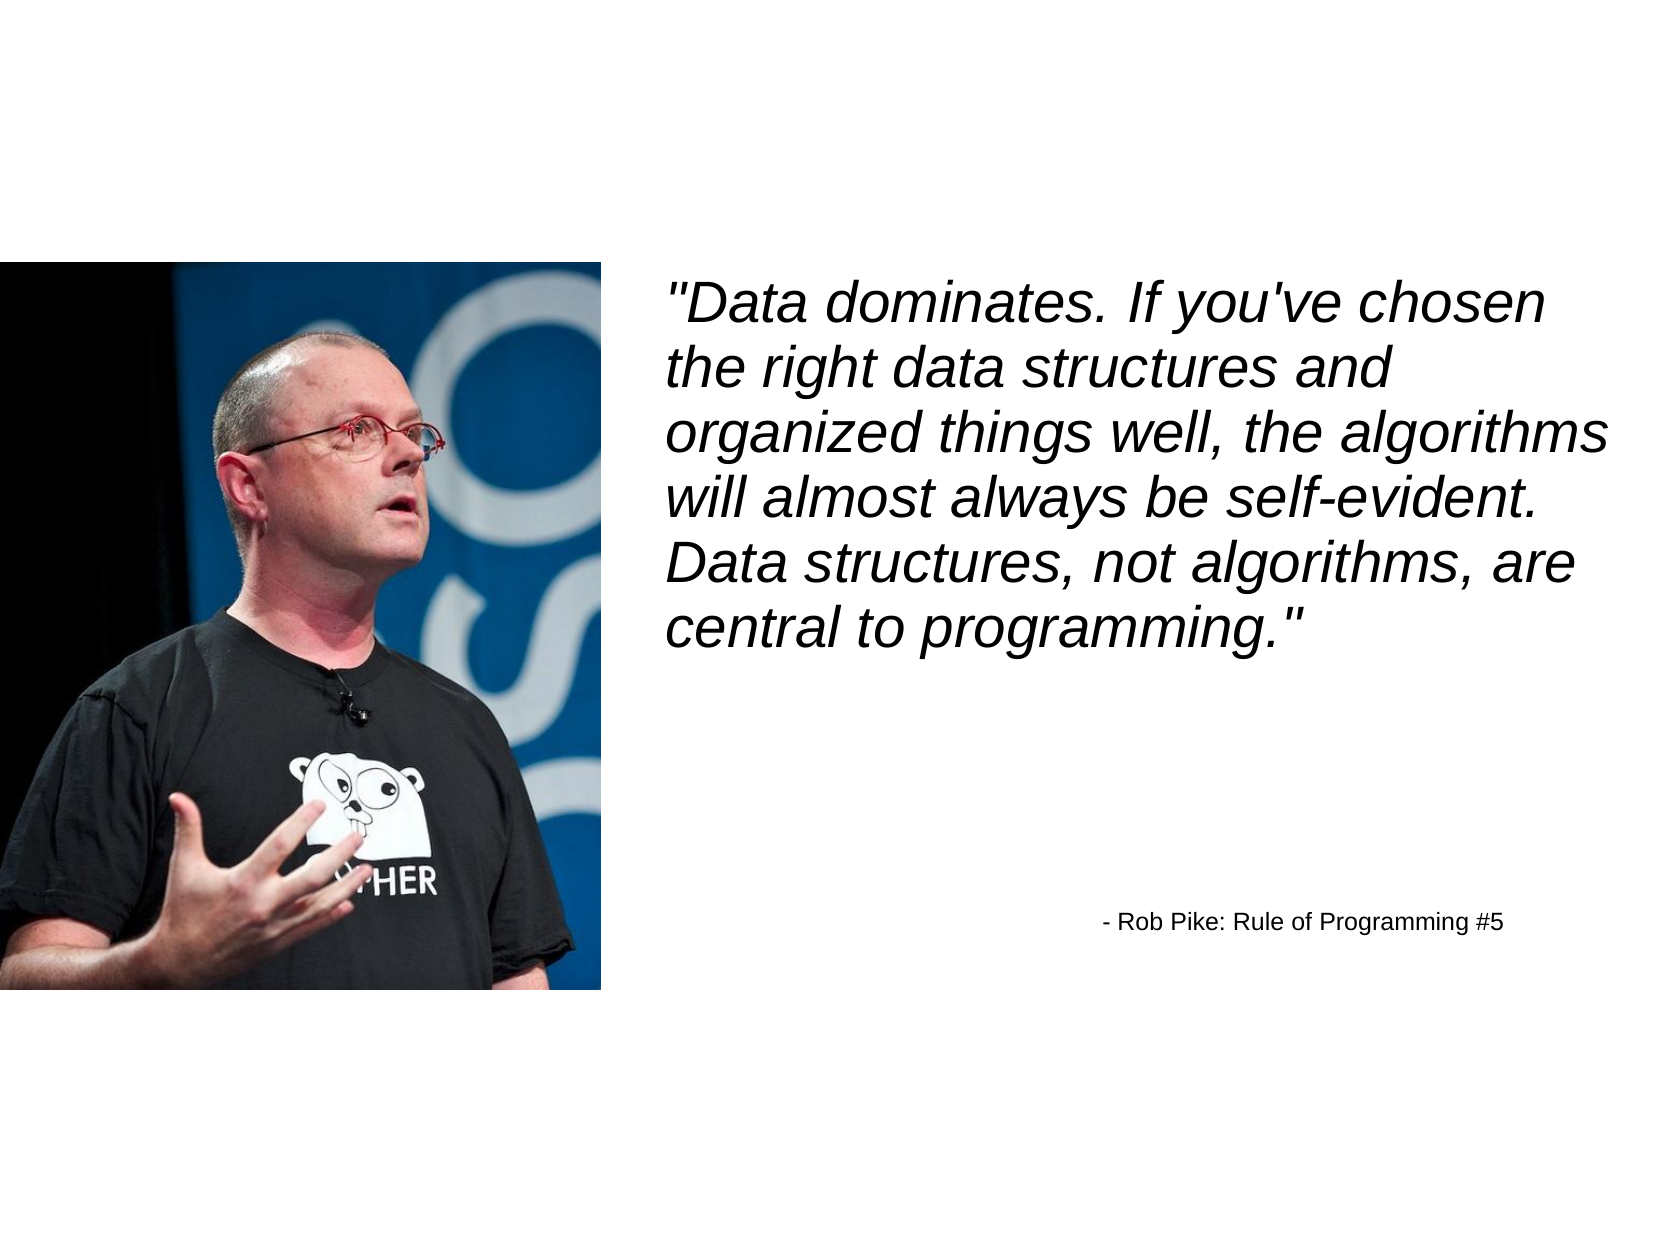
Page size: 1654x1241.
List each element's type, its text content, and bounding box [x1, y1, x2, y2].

text_box "Data dominates. If you've chosen the right data structures and organized things well, the algorithms will almost always be self-evident. Data structures, not algorithms, are central to programming." [650, 262, 1625, 680]
picture [0, 262, 601, 991]
text_box - Rob Pike: Rule of Programming #5 [1087, 900, 1519, 944]
